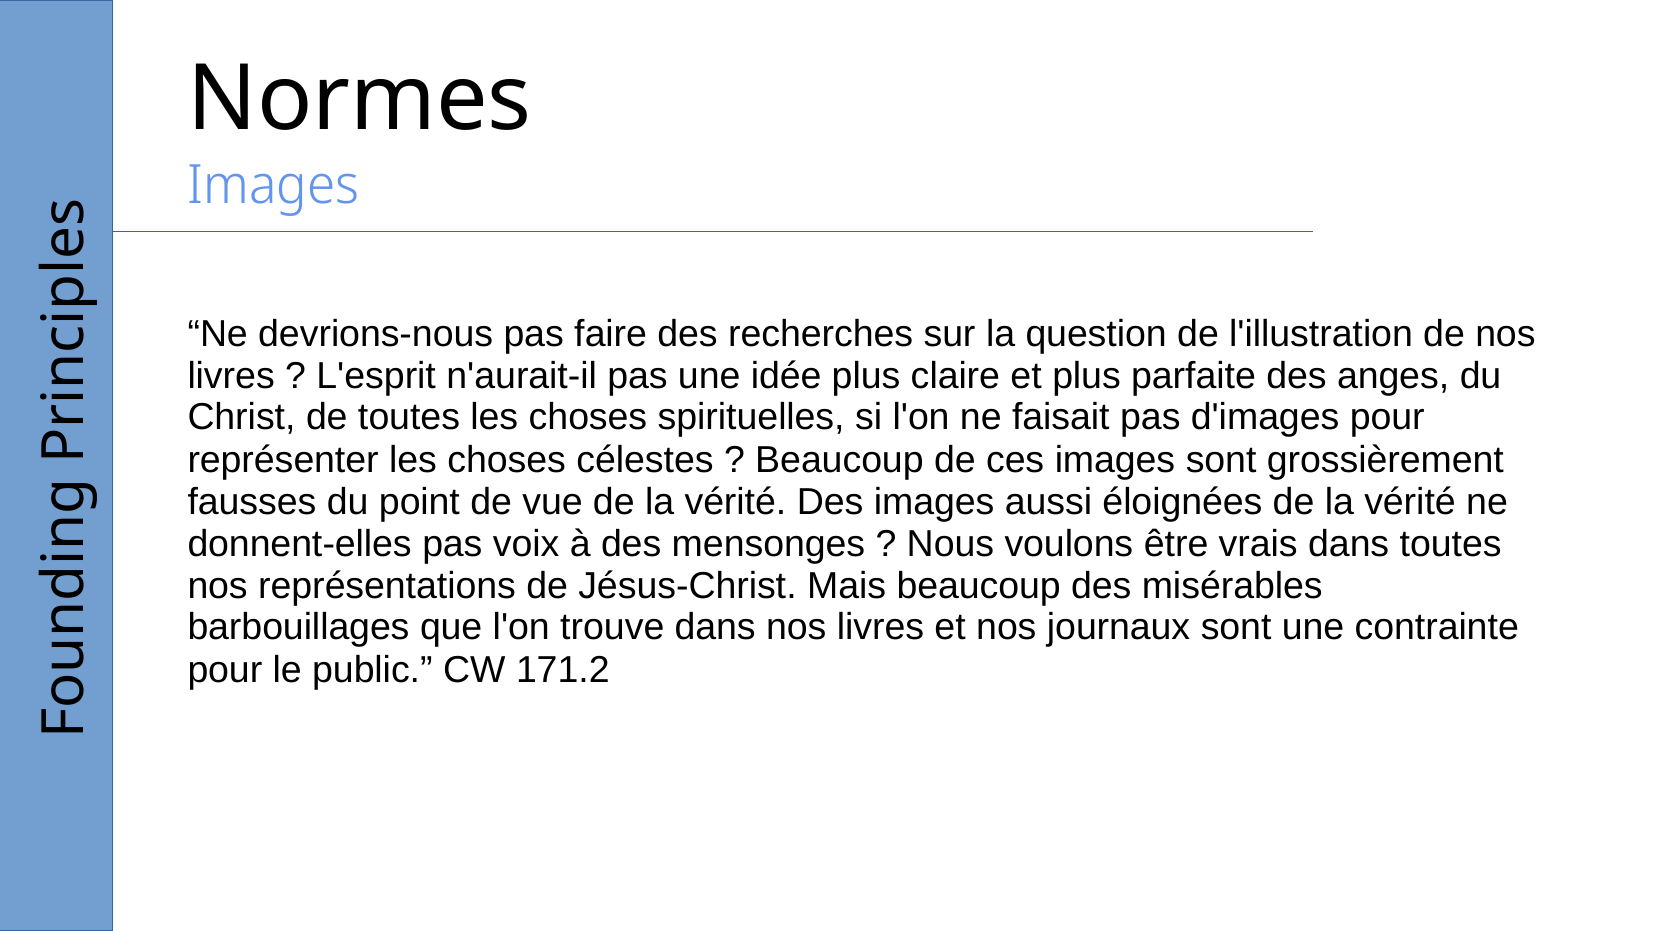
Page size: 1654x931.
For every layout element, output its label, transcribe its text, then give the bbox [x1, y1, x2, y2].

subtitle “Ne devrions-nous pas faire des recherches sur la question de l'illustration de nos livres ? L'esprit n'aurait-il pas une idée plus claire et plus parfaite des anges, du Christ, de toutes les choses spirituelles, si l'on ne faisait pas d'images pour représenter les choses célestes ? Beaucoup de ces images sont grossièrement fausses du point de vue de la vérité. Des images aussi éloignées de la vérité ne donnent-elles pas voix à des mensonges ? Nous voulons être vrais dans toutes nos représentations de Jésus-Christ. Mais beaucoup des misérables barbouillages que l'on trouve dans nos livres et nos journaux sont une contrainte pour le public.” CW 171.2 [187, 312, 1538, 863]
title Images [187, 125, 1571, 239]
title Normes [187, 33, 1571, 125]
text_box [0, 0, 113, 931]
text_box Founding Principles [13, 37, 105, 901]
